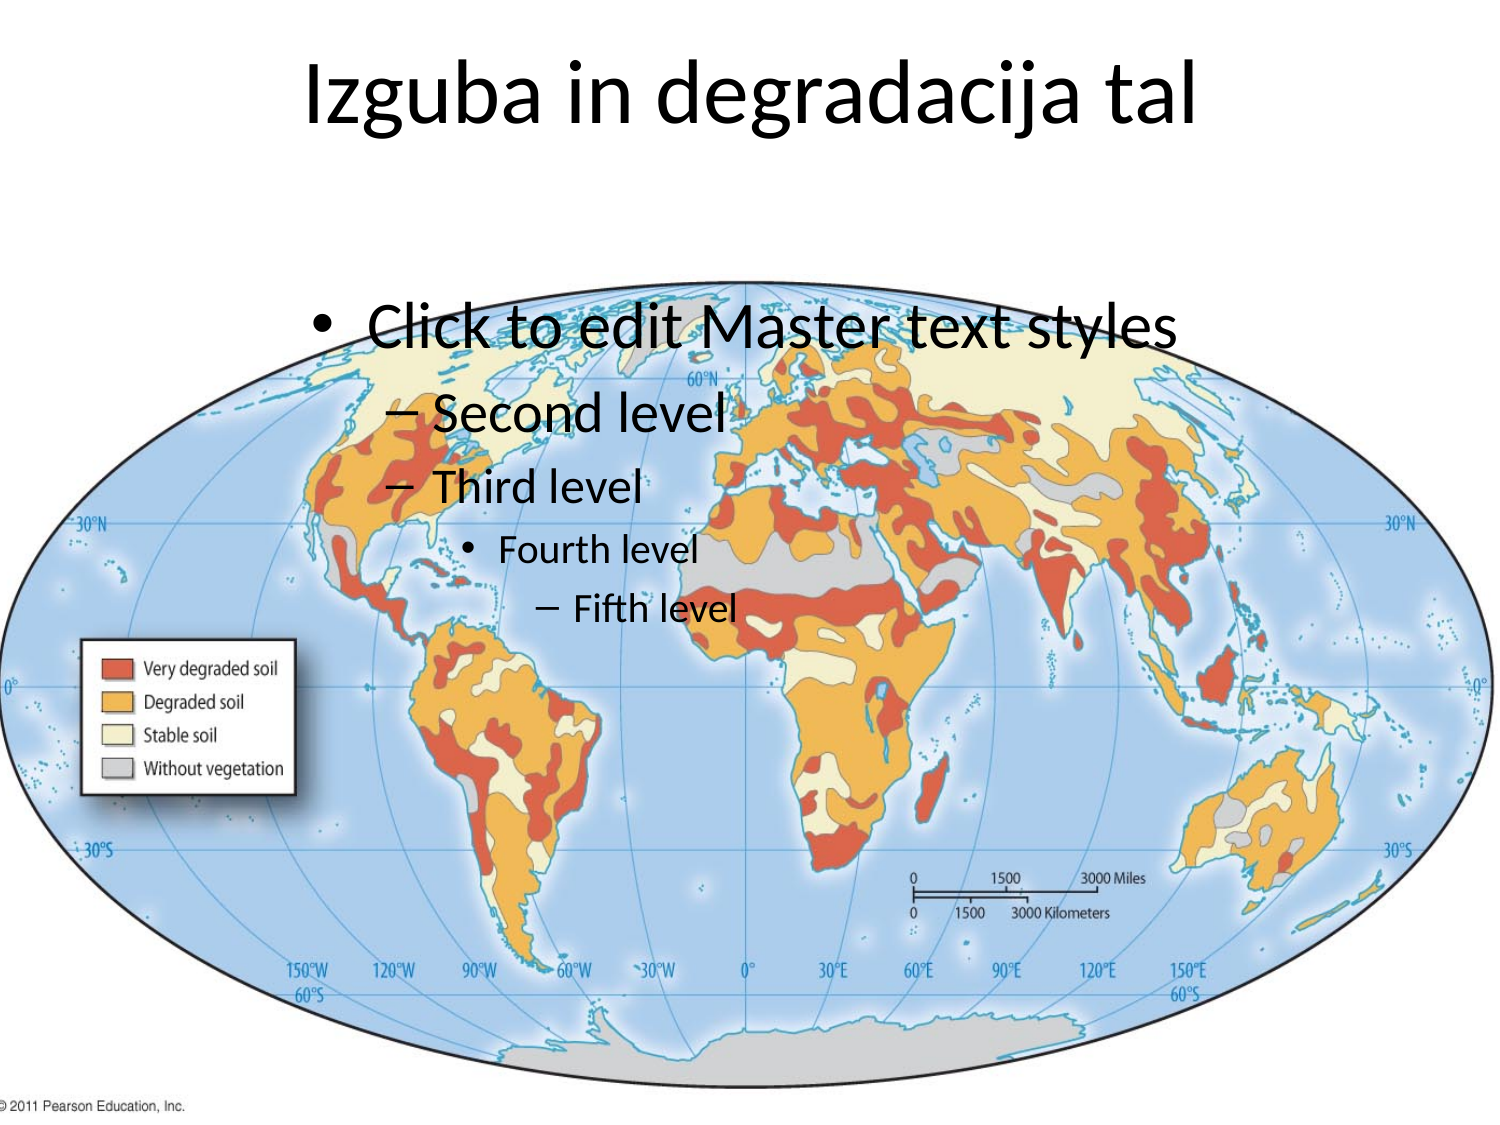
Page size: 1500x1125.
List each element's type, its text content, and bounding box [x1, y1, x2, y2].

picture [0, 274, 1500, 1125]
title Izguba in degradacija tal [76, 0, 1427, 173]
